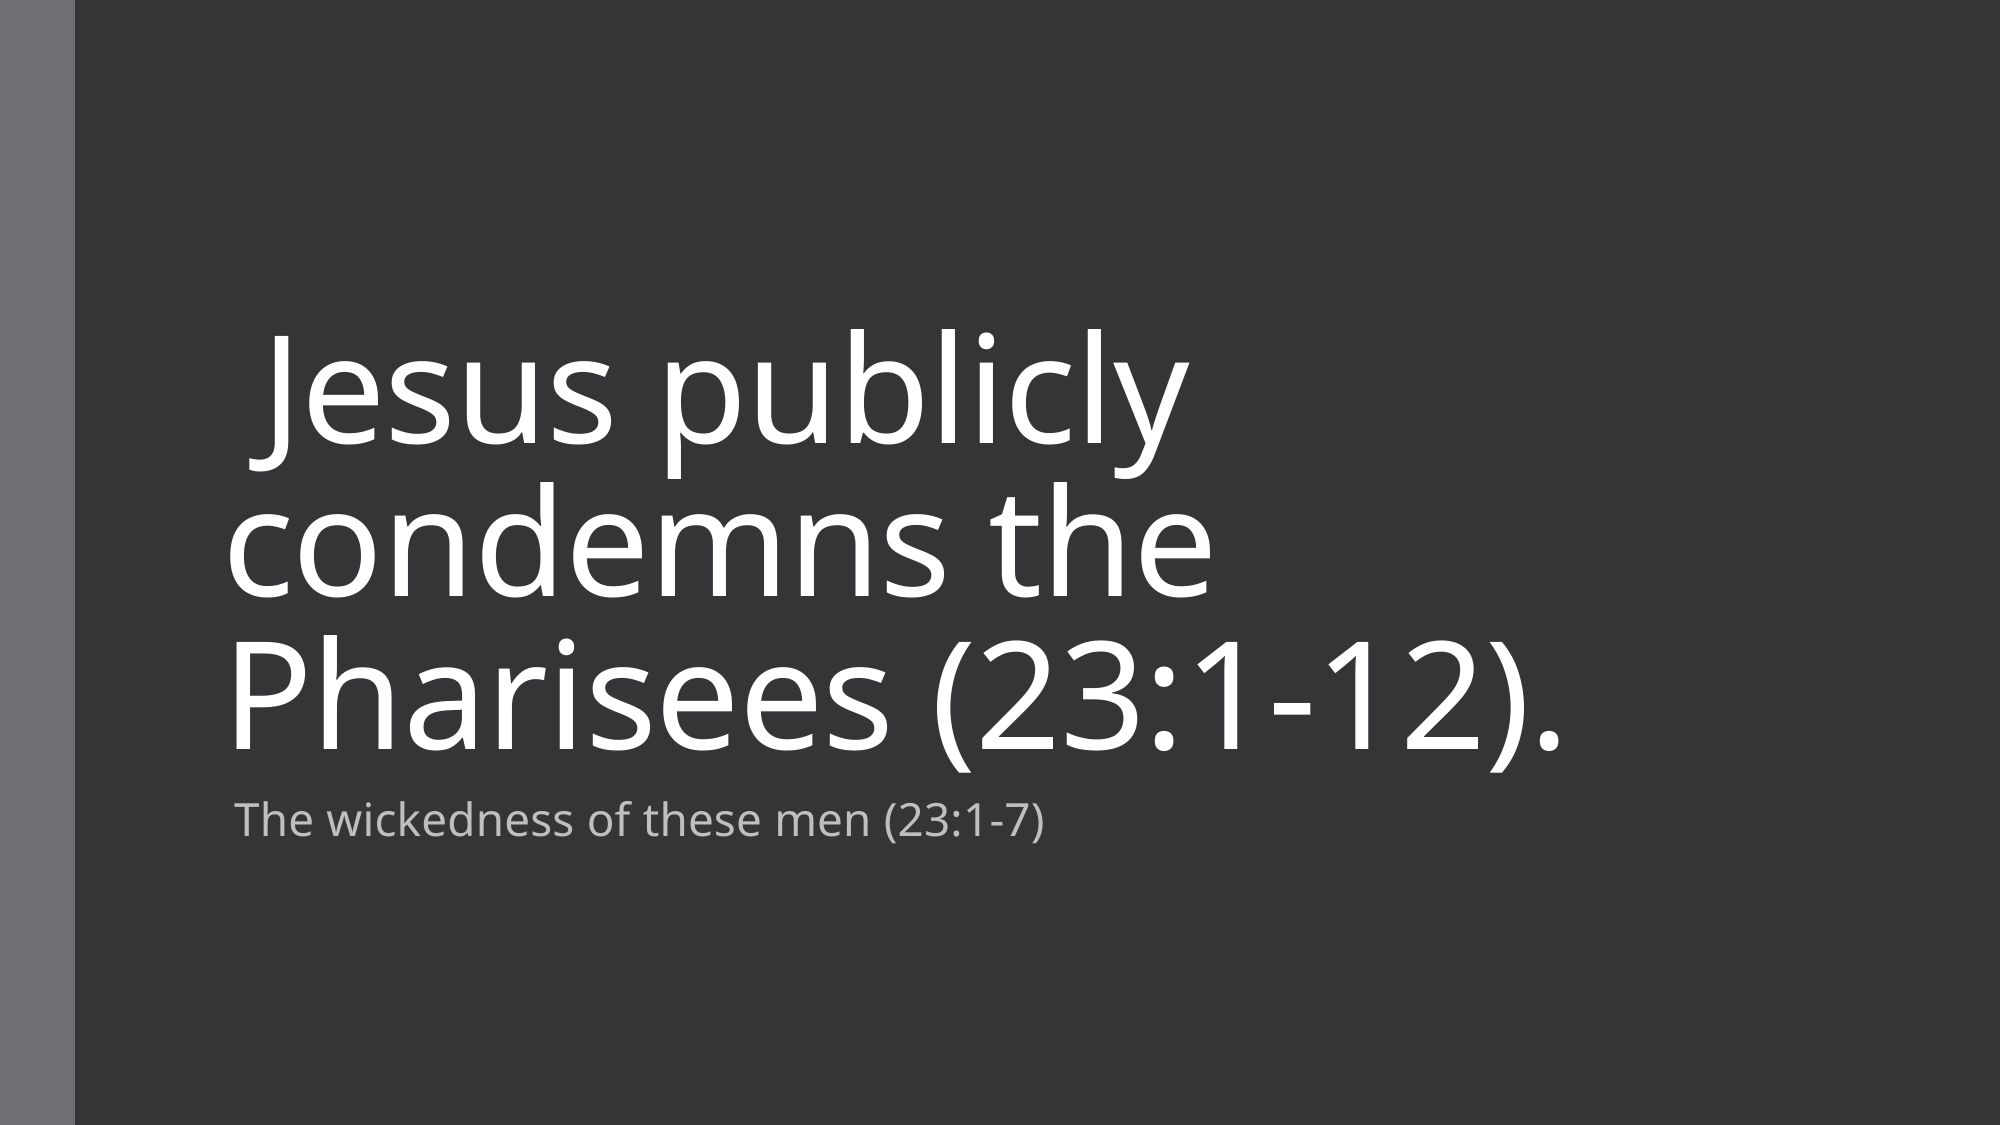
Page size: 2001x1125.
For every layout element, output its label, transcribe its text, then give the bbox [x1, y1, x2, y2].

title Jesus publicly condemns the Pharisees (23:1-12). [206, 124, 1752, 787]
subtitle The wickedness of these men (23:1-7) [206, 787, 1752, 1066]
